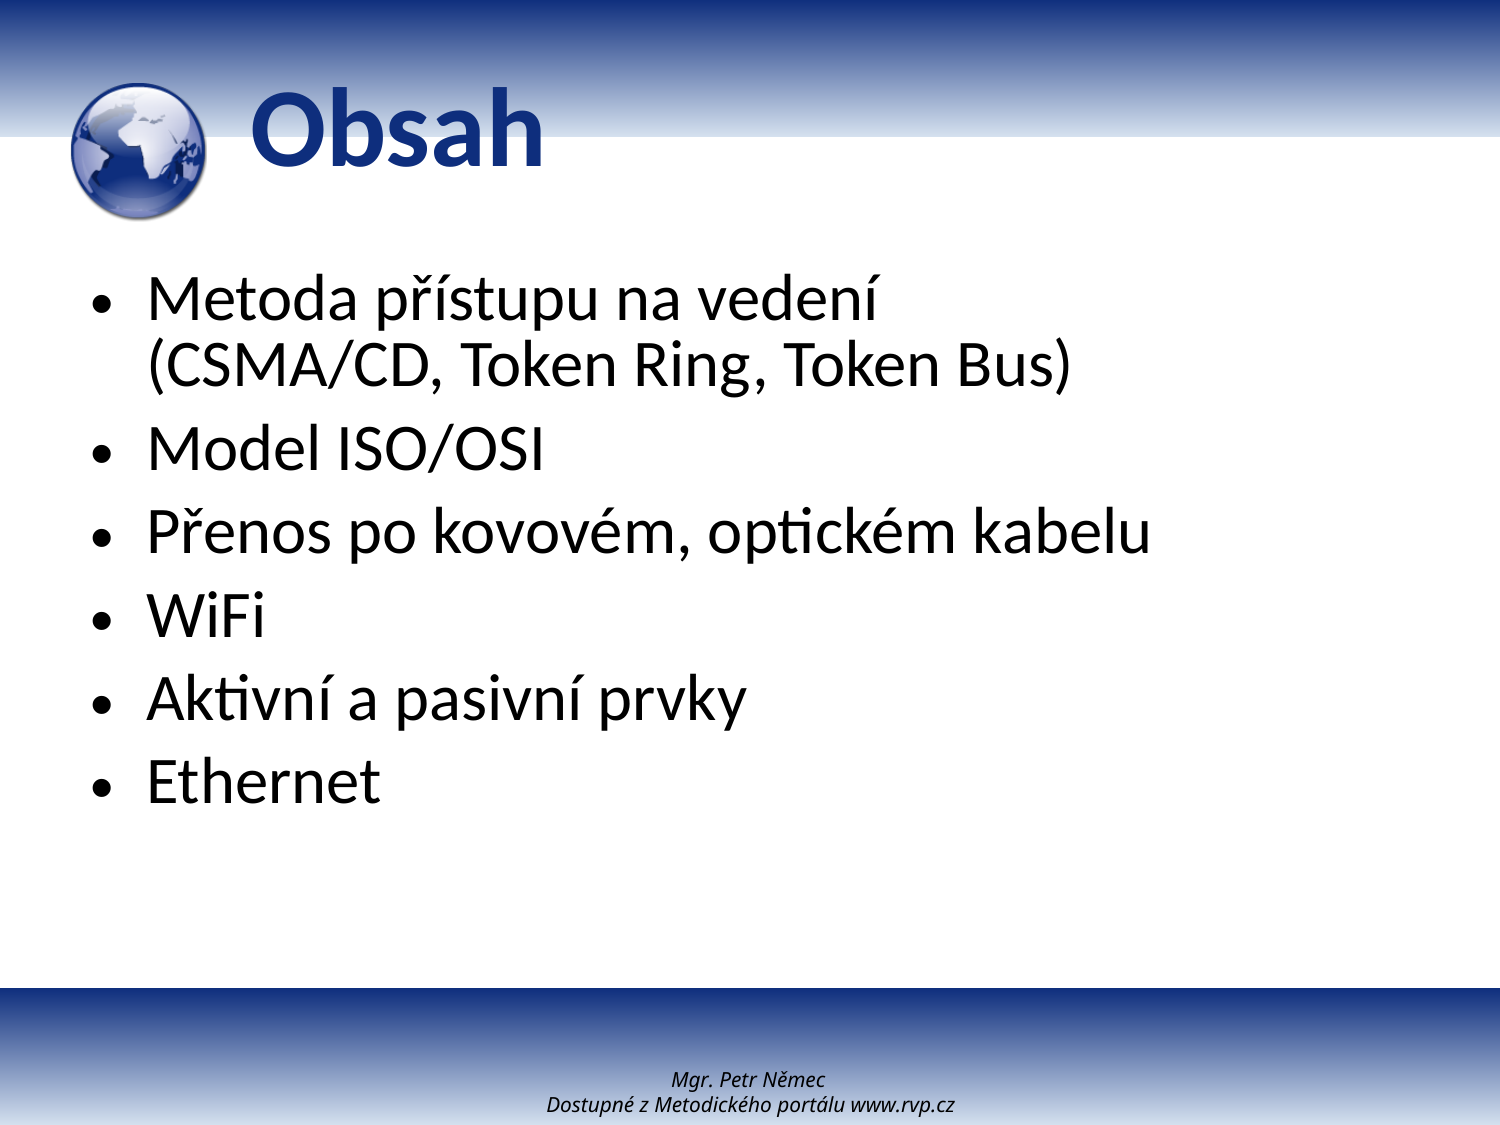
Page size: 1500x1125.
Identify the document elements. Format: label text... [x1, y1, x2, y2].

title Obsah [235, 45, 1426, 233]
picture [69, 83, 207, 222]
list Metoda přístupu na vedení (CSMA/CD, Token Ring, Token Bus) Model ISO/OSI Přenos po kovovém, optickém kabelu WiFi Aktivní a pasivní prvky Ethernet [75, 262, 1426, 1030]
